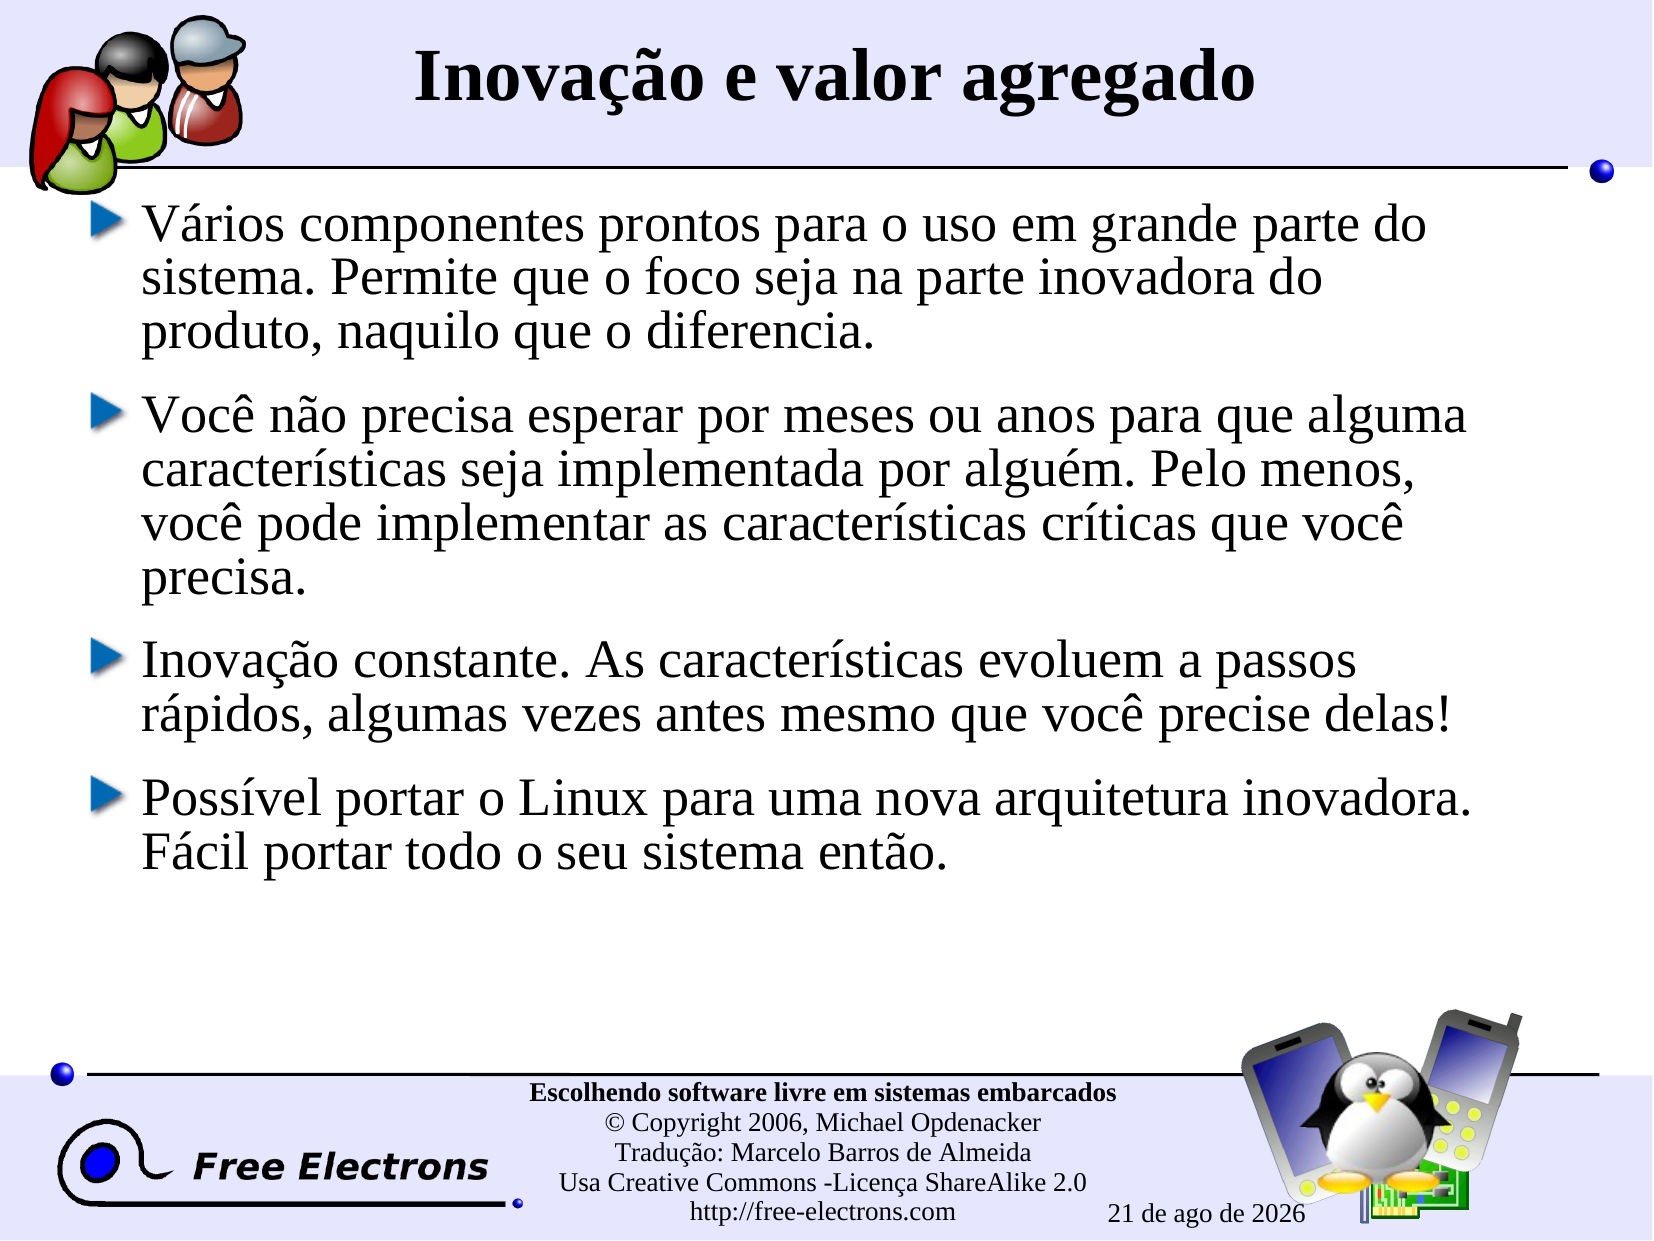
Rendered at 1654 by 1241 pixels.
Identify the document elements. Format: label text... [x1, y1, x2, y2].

picture [50, 1108, 527, 1216]
picture [29, 15, 246, 195]
title Inovação e valor agregado [246, 25, 1603, 124]
list Vários componentes prontos para o uso em grande parte do sistema. Permite que o foco seja na parte inovadora do produto, naquilo que o diferencia. Você não precisa esperar por meses ou anos para que alguma características seja implementada por alguém. Pelo menos, você pode implementar as características críticas que você precisa. Inovação constante. As características evoluem a passos rápidos, algumas vezes antes mesmo que você precise delas! Possível portar o Linux para uma nova arquitetura inovadora. Fácil portar todo o seu sistema então. [70, 197, 1483, 1048]
picture [1225, 996, 1537, 1241]
